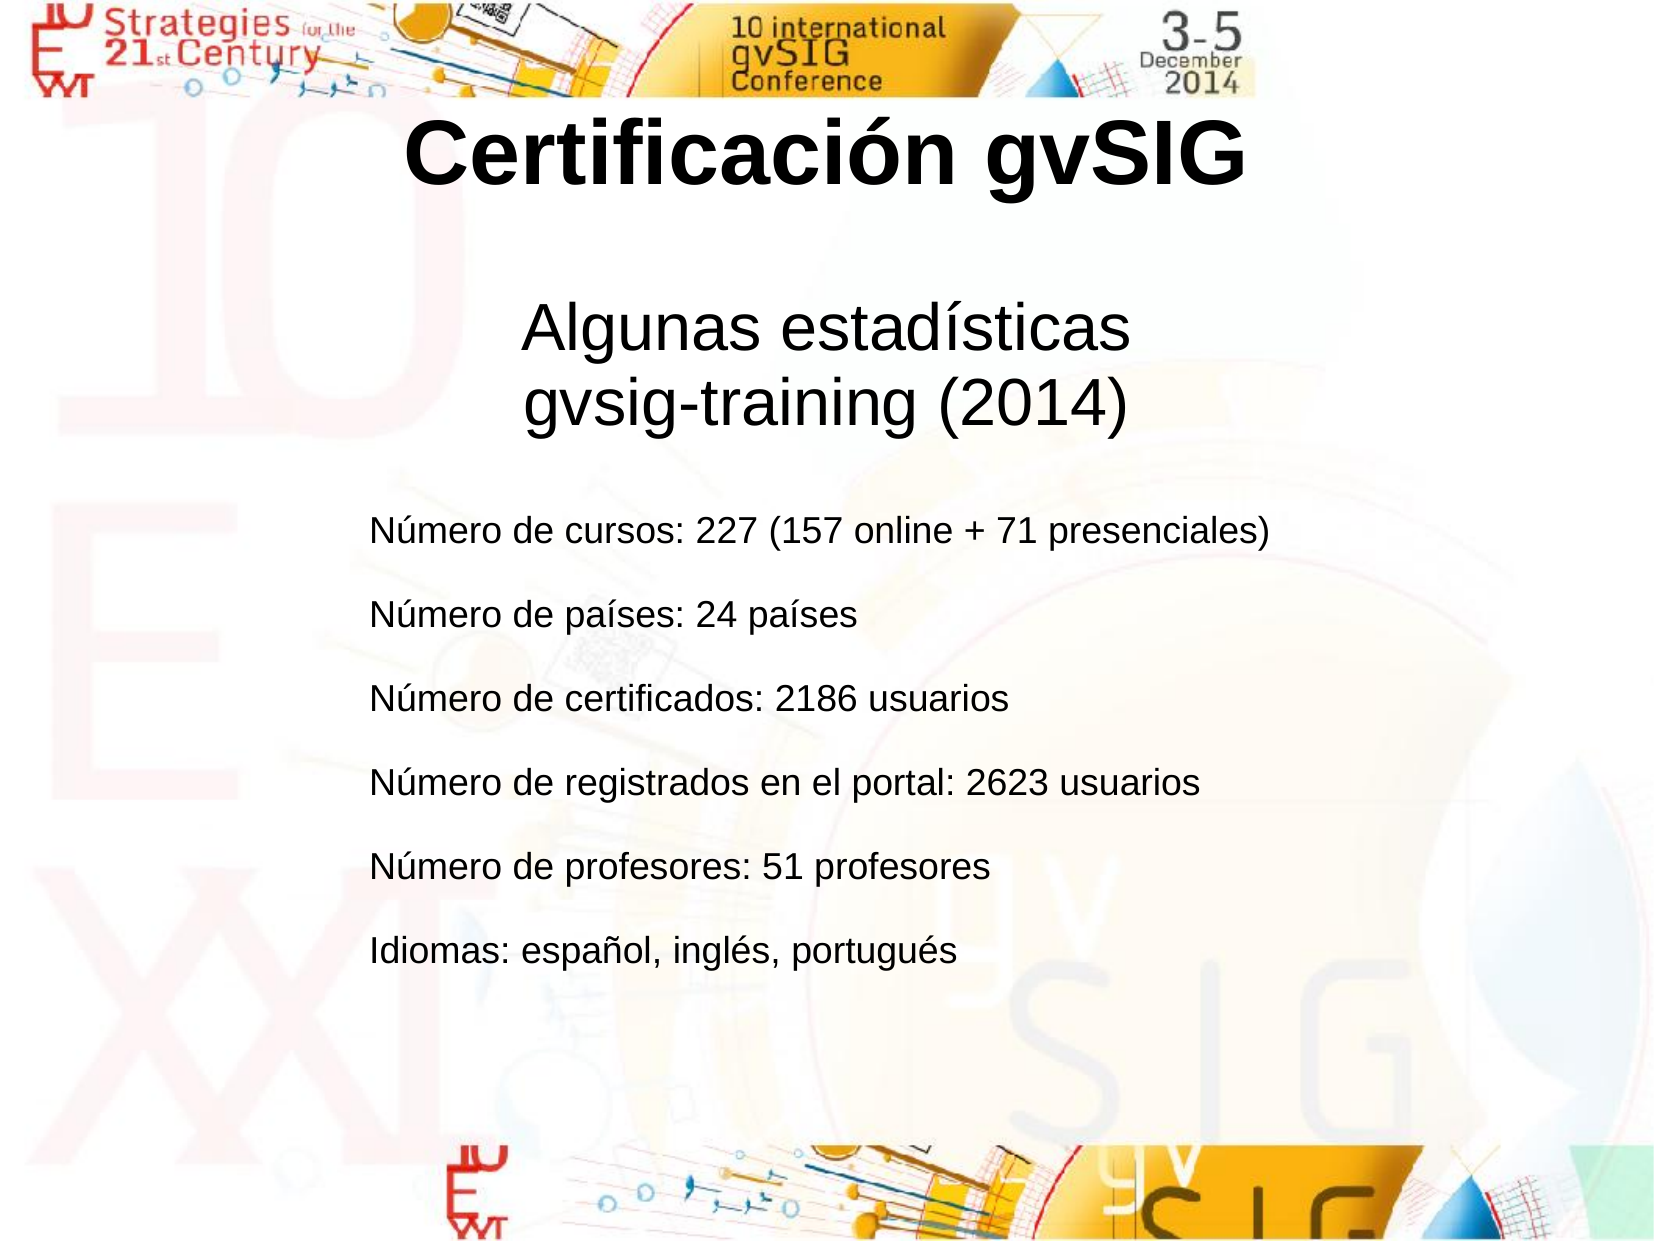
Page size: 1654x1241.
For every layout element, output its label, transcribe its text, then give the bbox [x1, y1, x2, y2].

picture [0, 0, 1654, 1241]
subtitle Algunas estadísticas gvsig-training (2014) [82, 290, 1571, 1063]
title Certificación gvSIG [82, 49, 1571, 257]
text_box Número de cursos: 227 (157 online + 71 presenciales) Número de países: 24 países Número de certificados: 2186 usuarios Número de registrados en el portal: 2623 usuarios Número de profesores: 51 profesores Idiomas: español, inglés, portugués [354, 501, 1322, 980]
